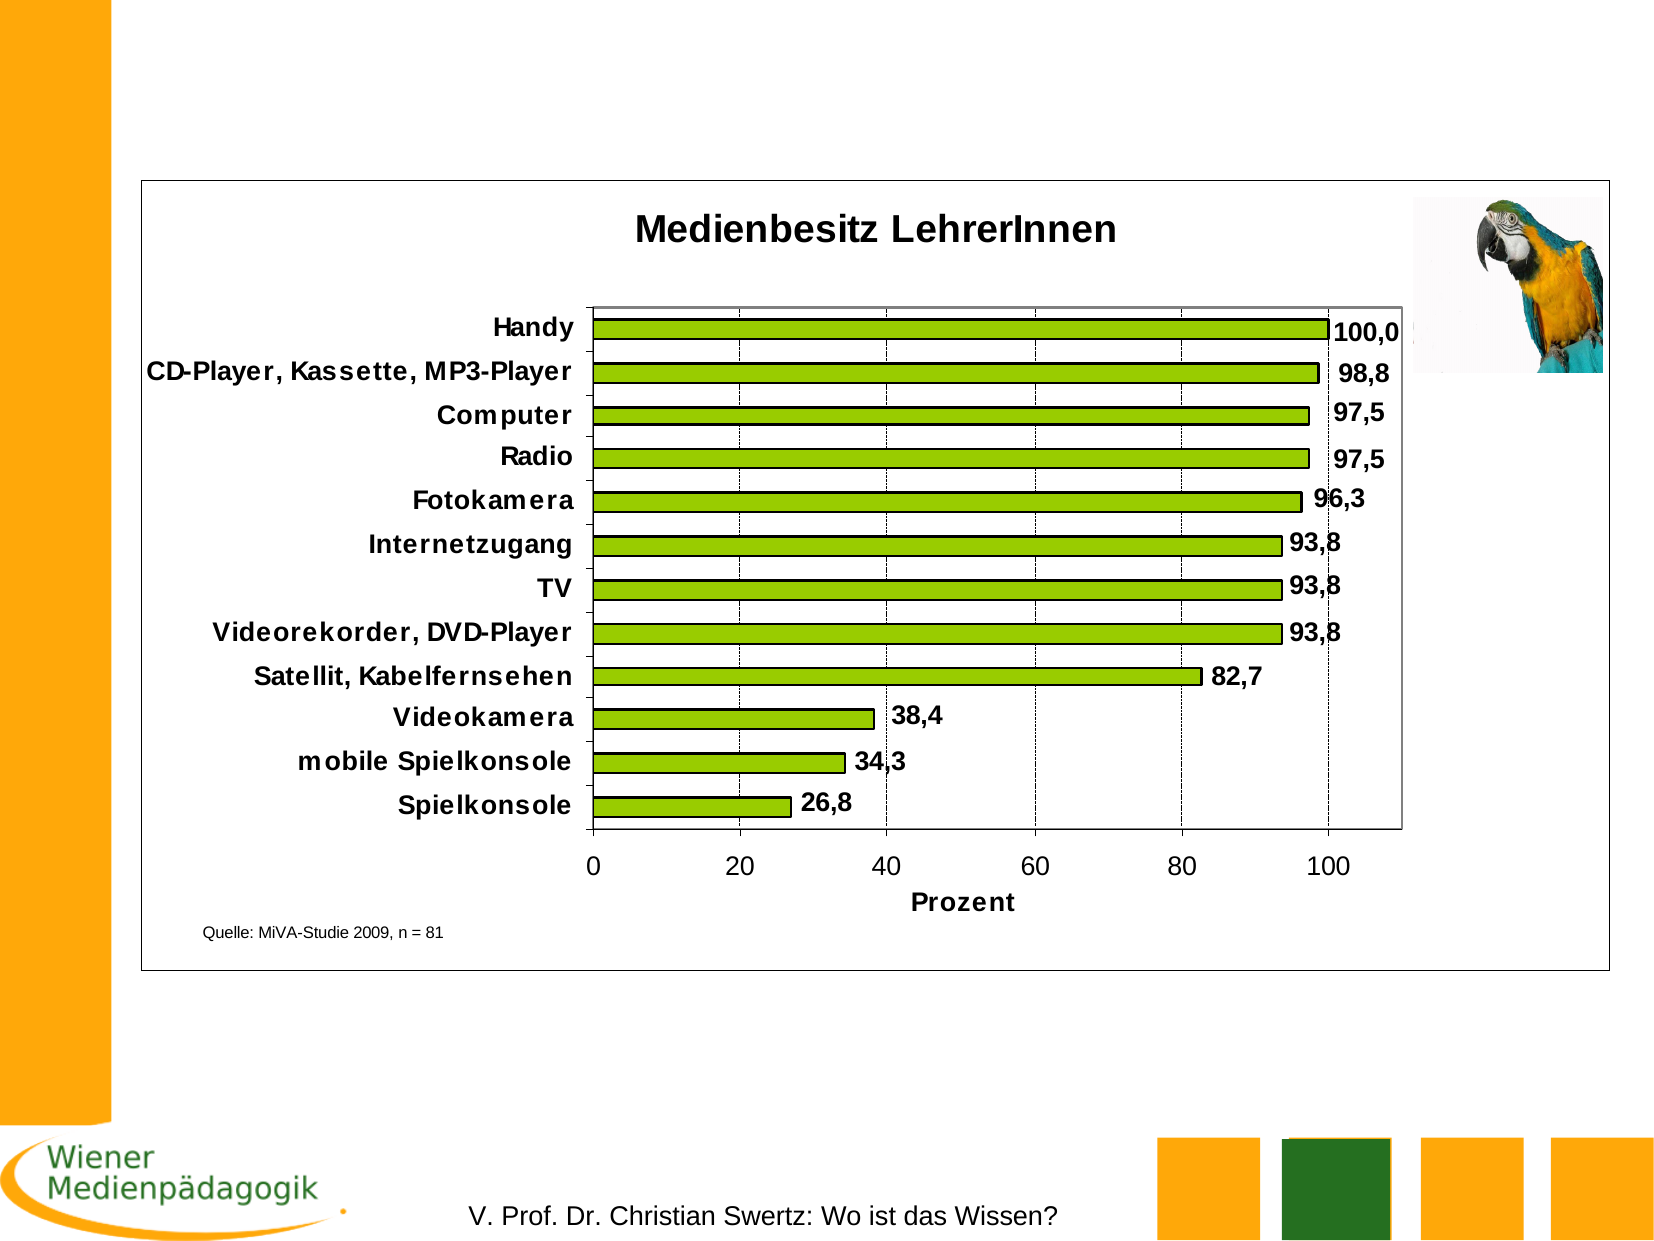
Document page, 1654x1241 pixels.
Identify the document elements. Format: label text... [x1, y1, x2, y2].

text_box [1281, 1139, 1391, 1241]
picture [0, 1114, 398, 1241]
text_box Quelle: MiVA-Studie 2009, n = 81 [187, 908, 626, 957]
picture [129, 168, 1625, 983]
